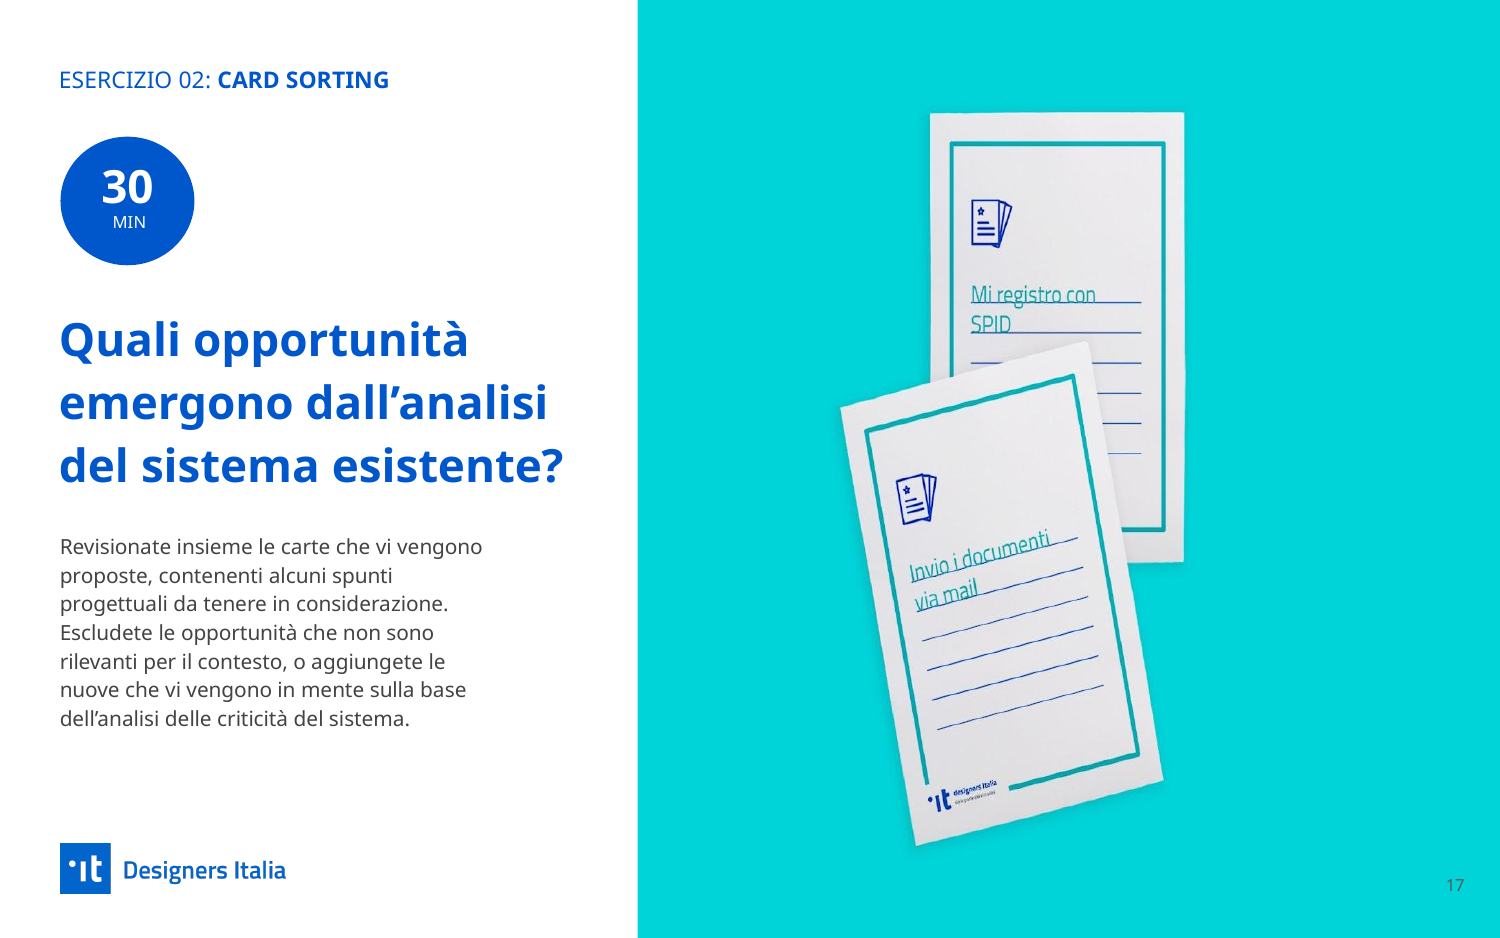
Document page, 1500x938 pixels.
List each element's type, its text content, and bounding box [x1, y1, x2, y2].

text_box [91, 136, 164, 147]
text_box 30 [136, 175, 145, 196]
text_box 30 [82, 147, 173, 196]
picture [637, 0, 1500, 938]
text_box [60, 153, 195, 266]
text_box ESERCIZIO 02: CARD SORTING [43, 50, 407, 140]
text_box Revisionate insieme le carte che vi vengono proposte, contenenti alcuni spunti progettuali da tenere in considerazione. Escludete le opportunità che non sono rilevanti per il contesto, o aggiungete le nuove che vi vengono in mente sulla base dell’analisi delle criticità del sistema. [44, 514, 521, 721]
slide_number <number> [1389, 849, 1480, 922]
picture [60, 843, 299, 894]
text_box MIN [93, 196, 165, 241]
text_box Quali opportunità emergono dall’analisi del sistema esistente? [43, 287, 585, 667]
